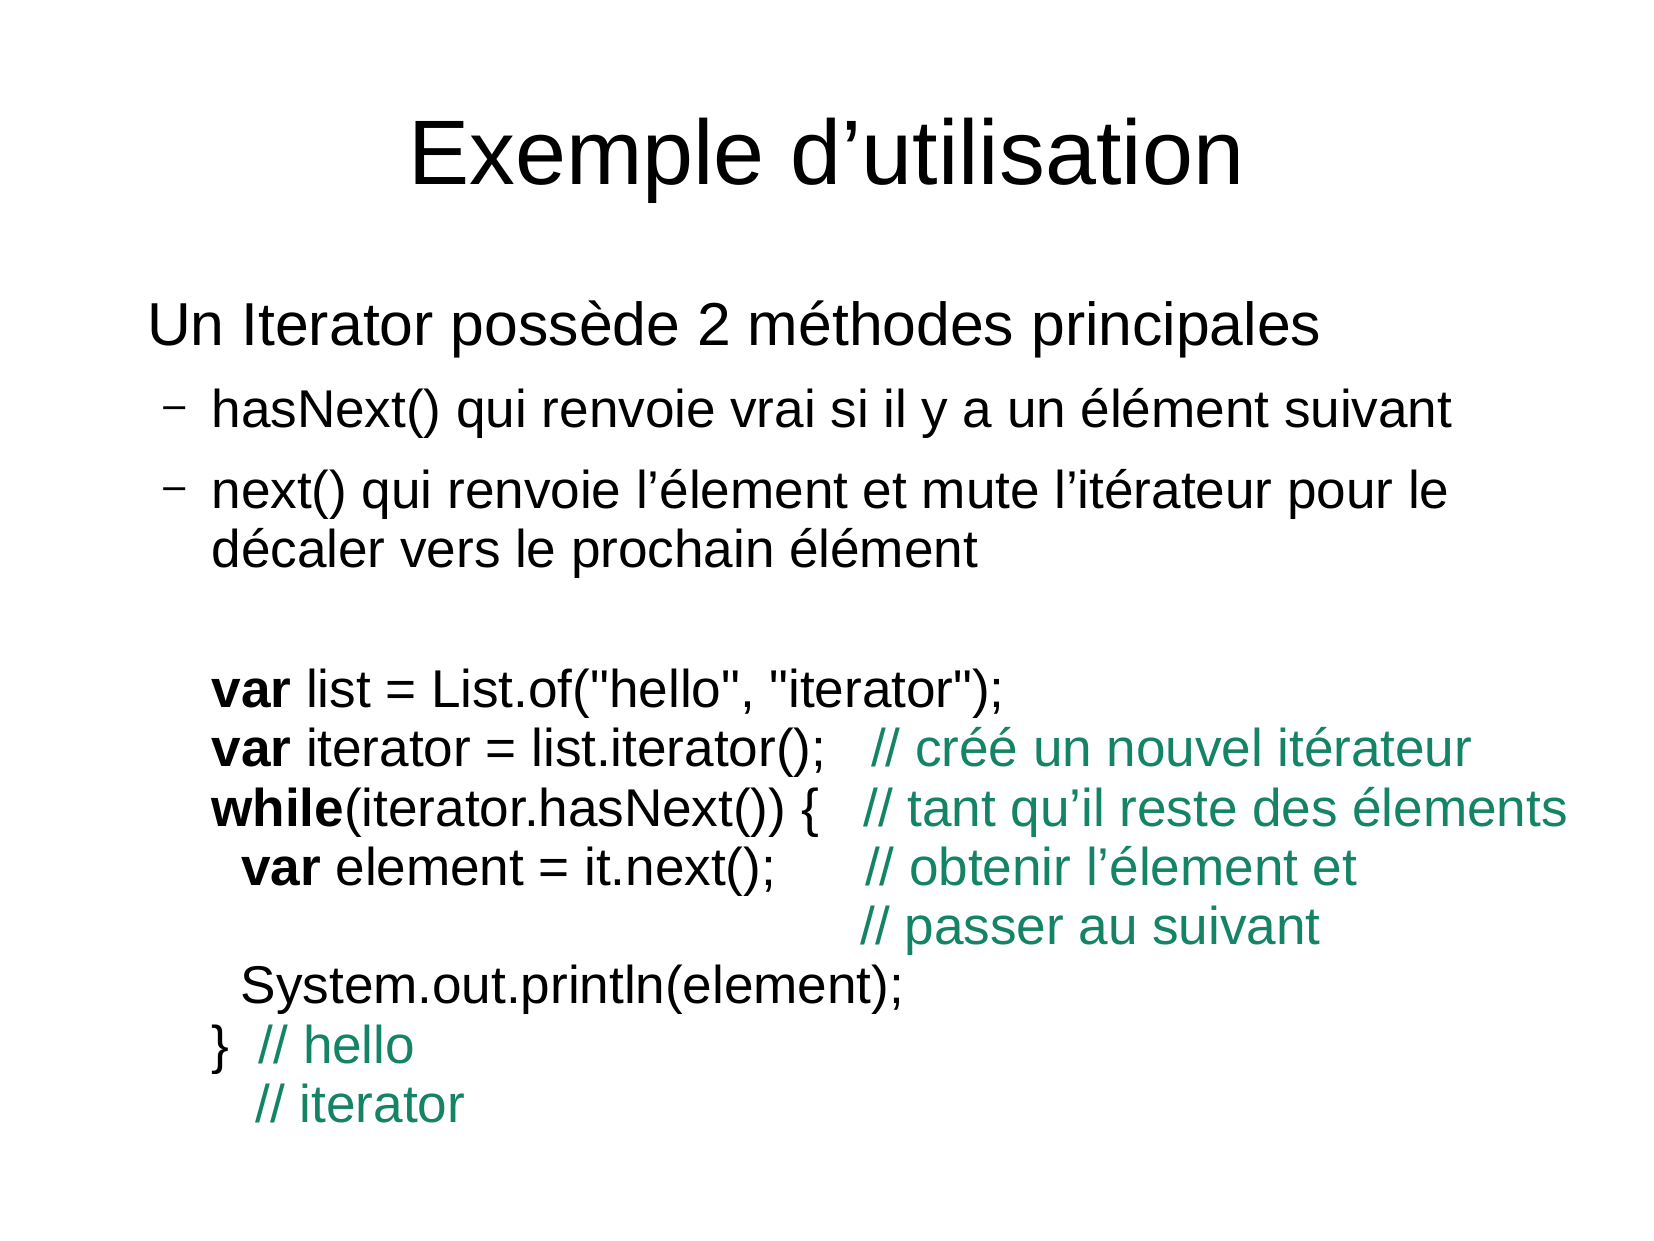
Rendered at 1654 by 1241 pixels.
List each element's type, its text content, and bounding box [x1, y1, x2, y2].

title Exemple d’utilisation [82, 49, 1571, 257]
list Un Iterator possède 2 méthodes principales hasNext() qui renvoie vrai si il y a un élément suivant next() qui renvoie l’élement et mute l’itérateur pour le décaler vers le prochain élément var list = List.of("hello", "iterator"); var iterator = list.iterator(); // créé un nouvel itérateur while(iterator.hasNext()) { // tant qu’il reste des élements var element = it.next(); // obtenir l’élement et // passer au suivant System.out.println(element); } // hello // iterator [82, 290, 1571, 1156]
